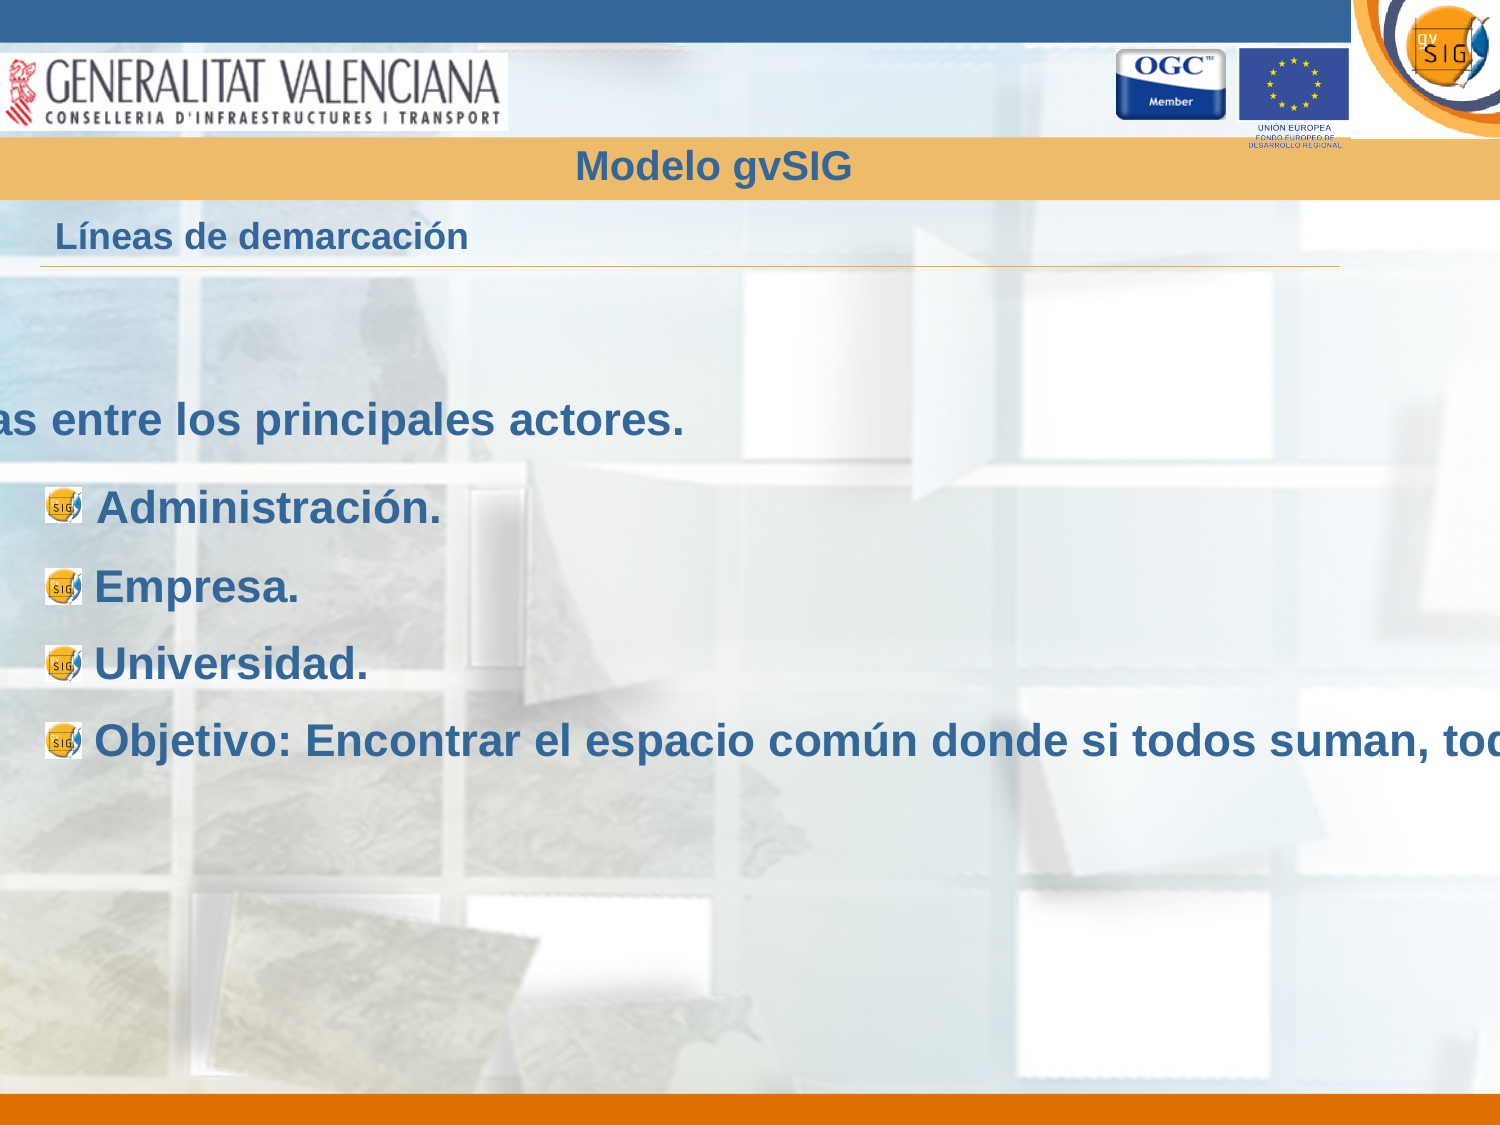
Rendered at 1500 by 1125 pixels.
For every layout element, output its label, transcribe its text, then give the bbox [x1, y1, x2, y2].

picture [1116, 49, 1226, 120]
text_box 3- Sinergias entre los principales actores. Administración. Empresa. Universidad. Objetivo: Encontrar el espacio común donde si todos suman, todos ganan. [0, 360, 1500, 774]
picture [45, 722, 82, 759]
picture [0, 53, 508, 131]
picture [45, 645, 82, 682]
text_box Líneas de demarcación [40, 210, 691, 275]
picture [45, 568, 82, 605]
text_box Modelo gvSIG [0, 137, 1429, 207]
picture [1237, 0, 1500, 139]
picture [45, 487, 82, 523]
